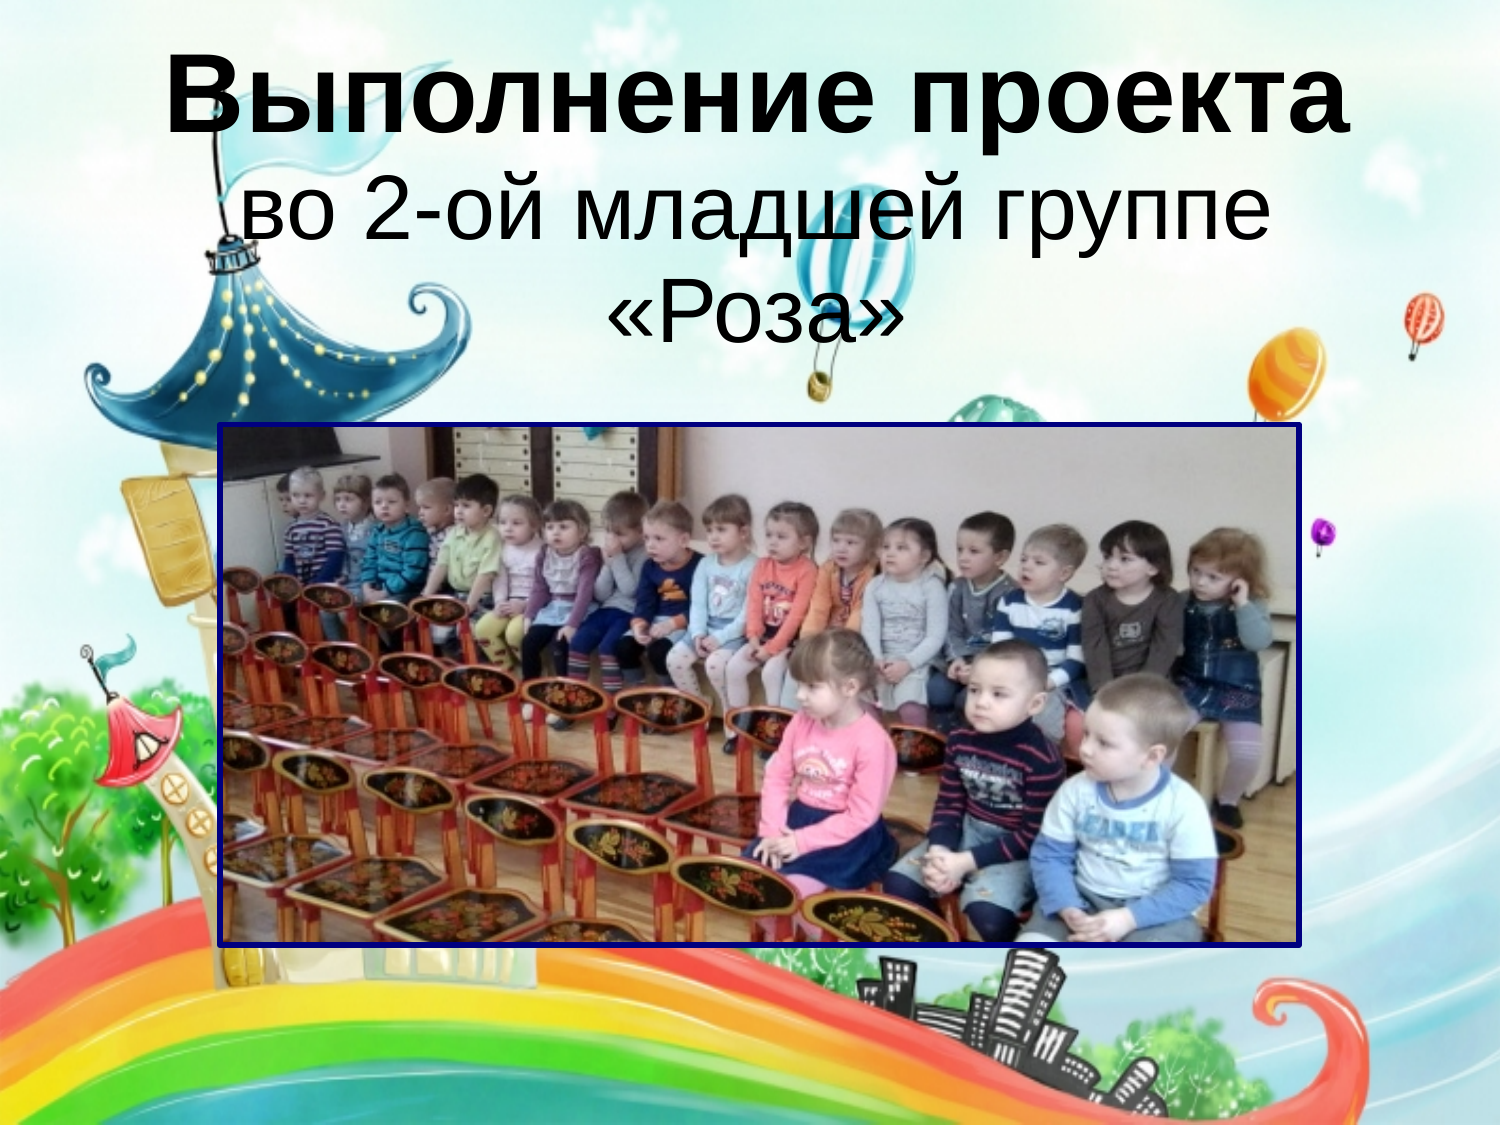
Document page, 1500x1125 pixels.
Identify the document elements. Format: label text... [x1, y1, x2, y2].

title Выполнение проекта во 2-ой младшей группе «Роза» [81, 31, 1432, 362]
picture [0, 0, 1500, 1125]
